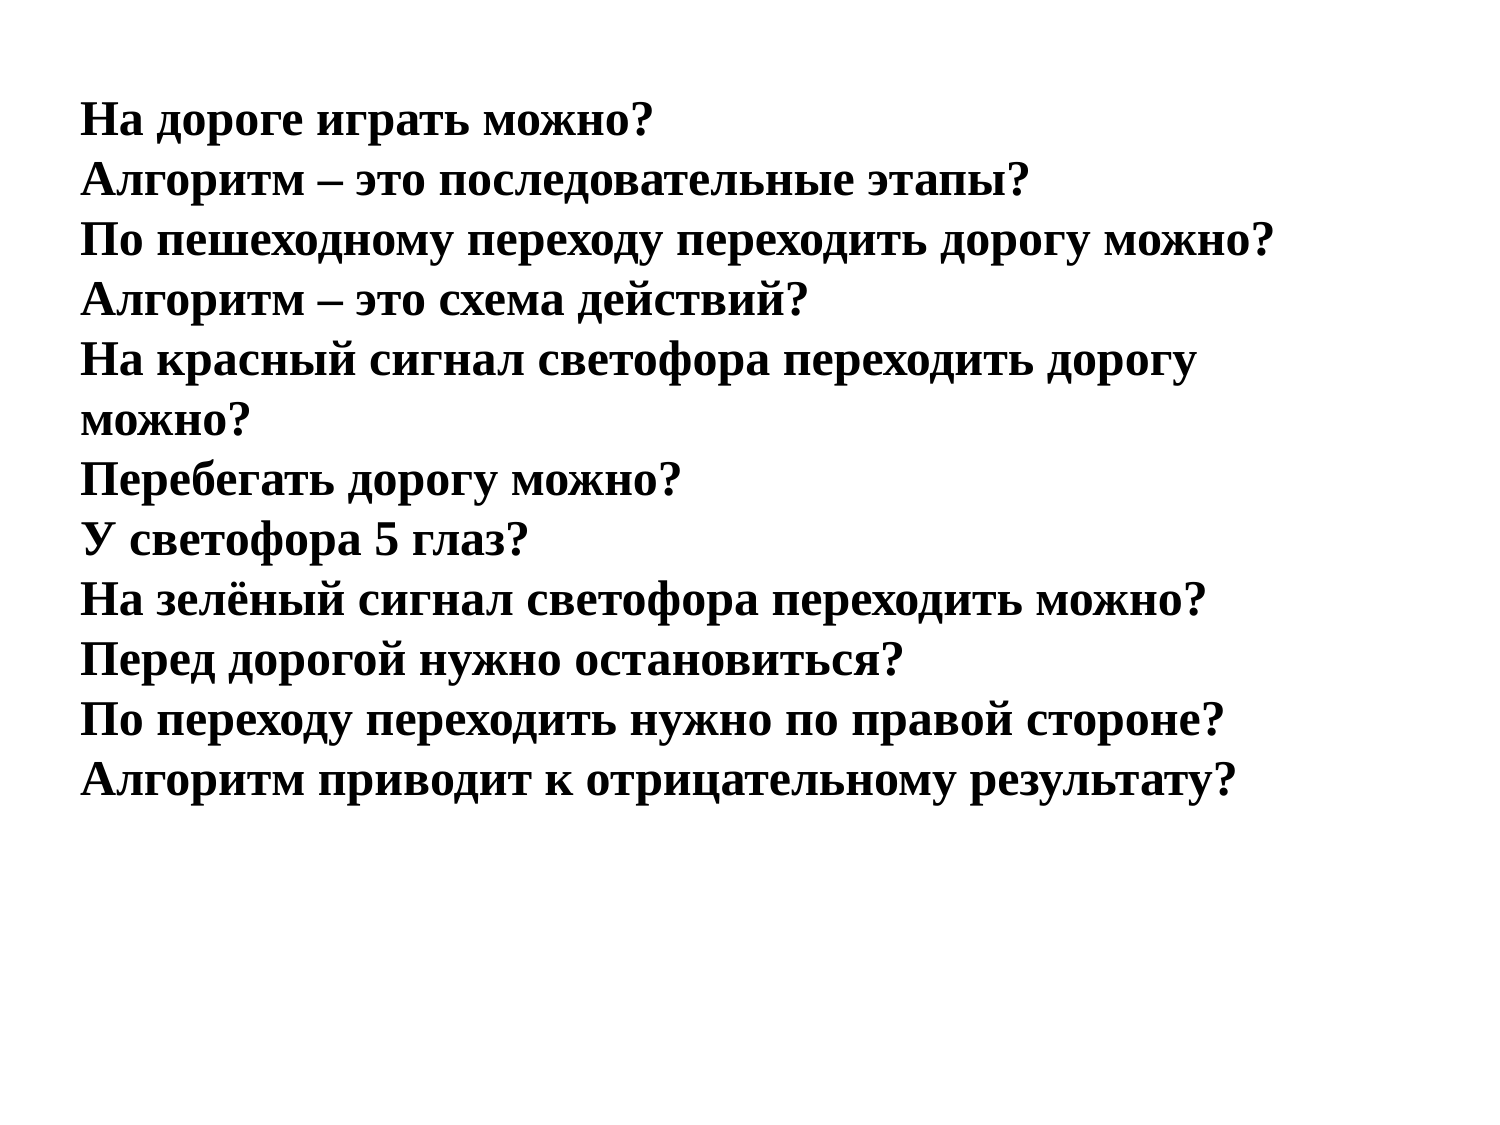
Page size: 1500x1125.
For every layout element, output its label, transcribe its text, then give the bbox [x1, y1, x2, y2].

text_box На дороге играть можно? Алгоритм – это последовательные этапы? По пешеходному переходу переходить дорогу можно? Алгоритм – это схема действий? На красный сигнал светофора переходить дорогу можно? Перебегать дорогу можно? У светофора 5 глаз? На зелёный сигнал светофора переходить можно? Перед дорогой нужно остановиться? По переходу переходить нужно по правой стороне? Алгоритм приводит к отрицательному результату? [65, 78, 1388, 813]
